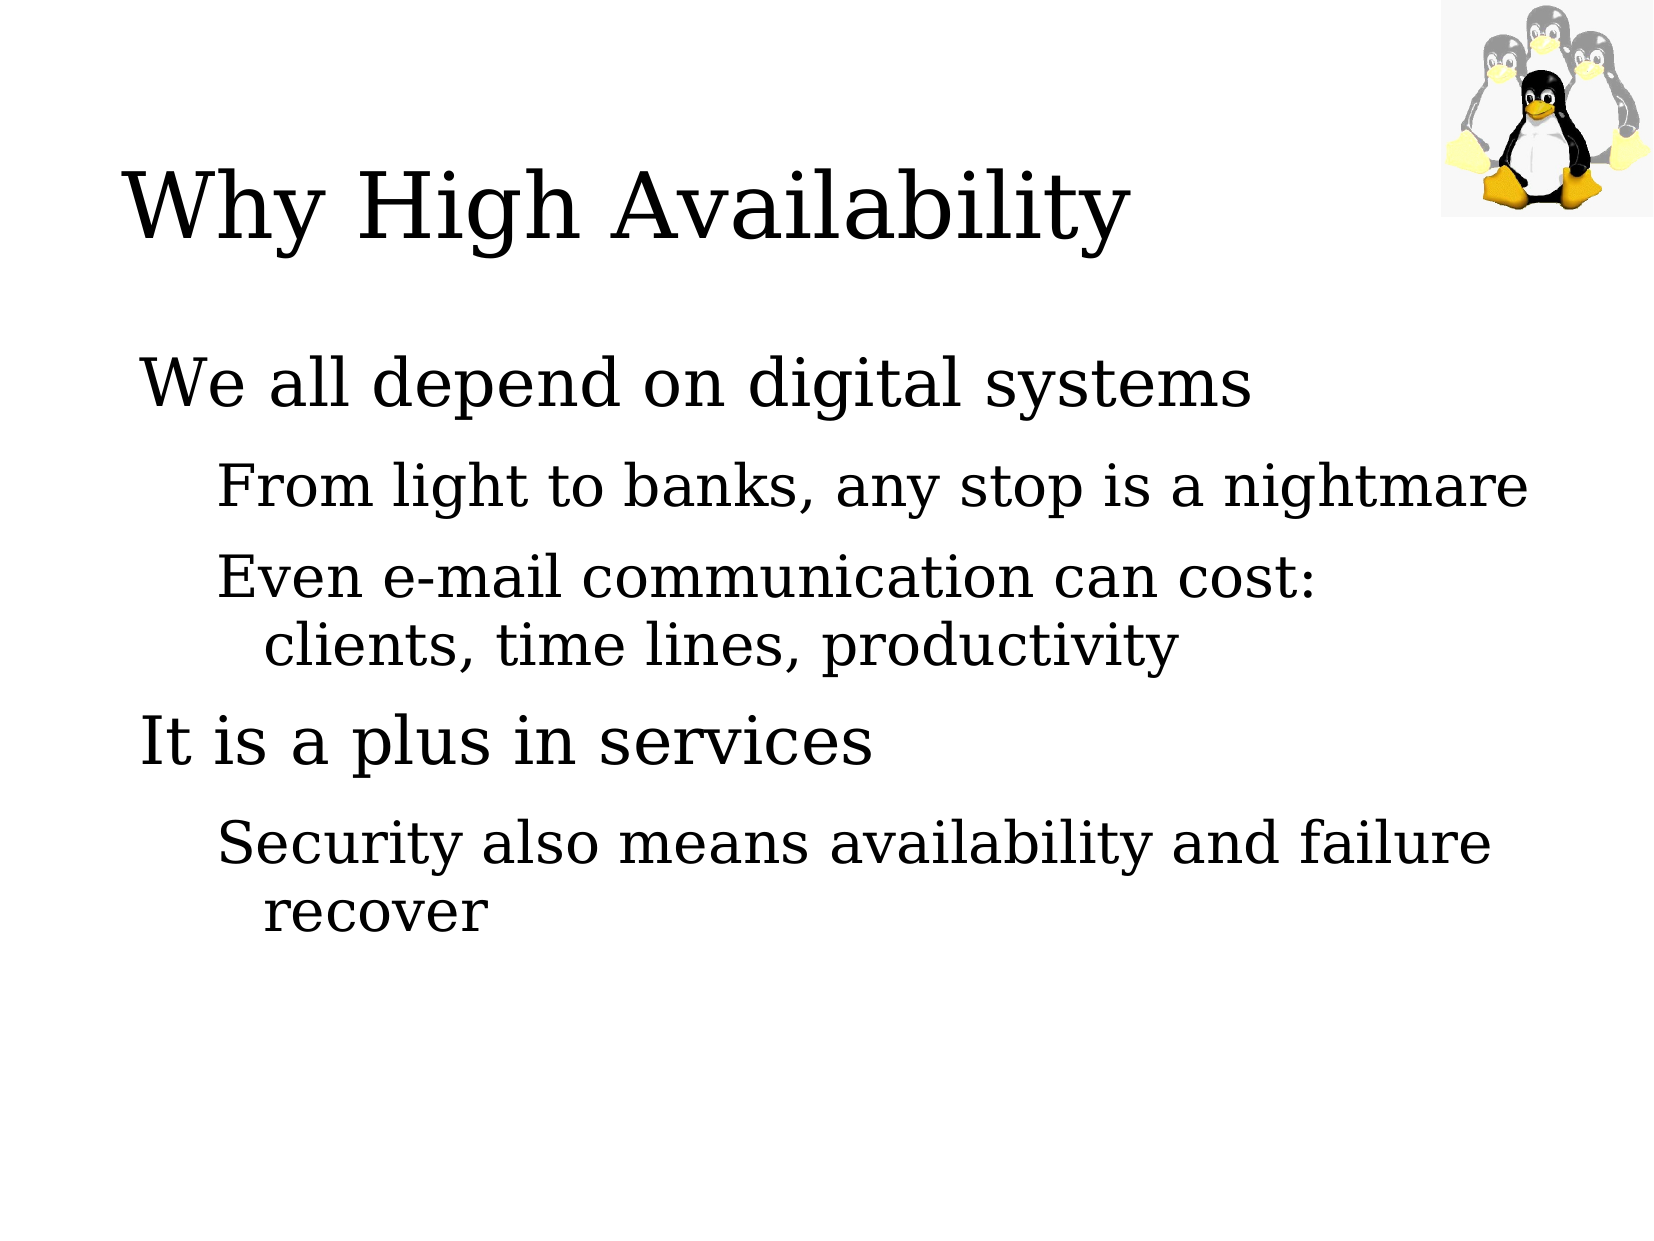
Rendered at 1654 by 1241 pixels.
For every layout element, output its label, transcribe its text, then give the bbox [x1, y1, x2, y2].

picture [1441, 0, 1654, 217]
title Why High Availability [121, 102, 1534, 311]
list We all depend on digital systems From light to banks, any stop is a nightmare Even e-mail communication can cost: clients, time lines, productivity It is a plus in services Security also means availability and failure recover [121, 344, 1534, 1127]
